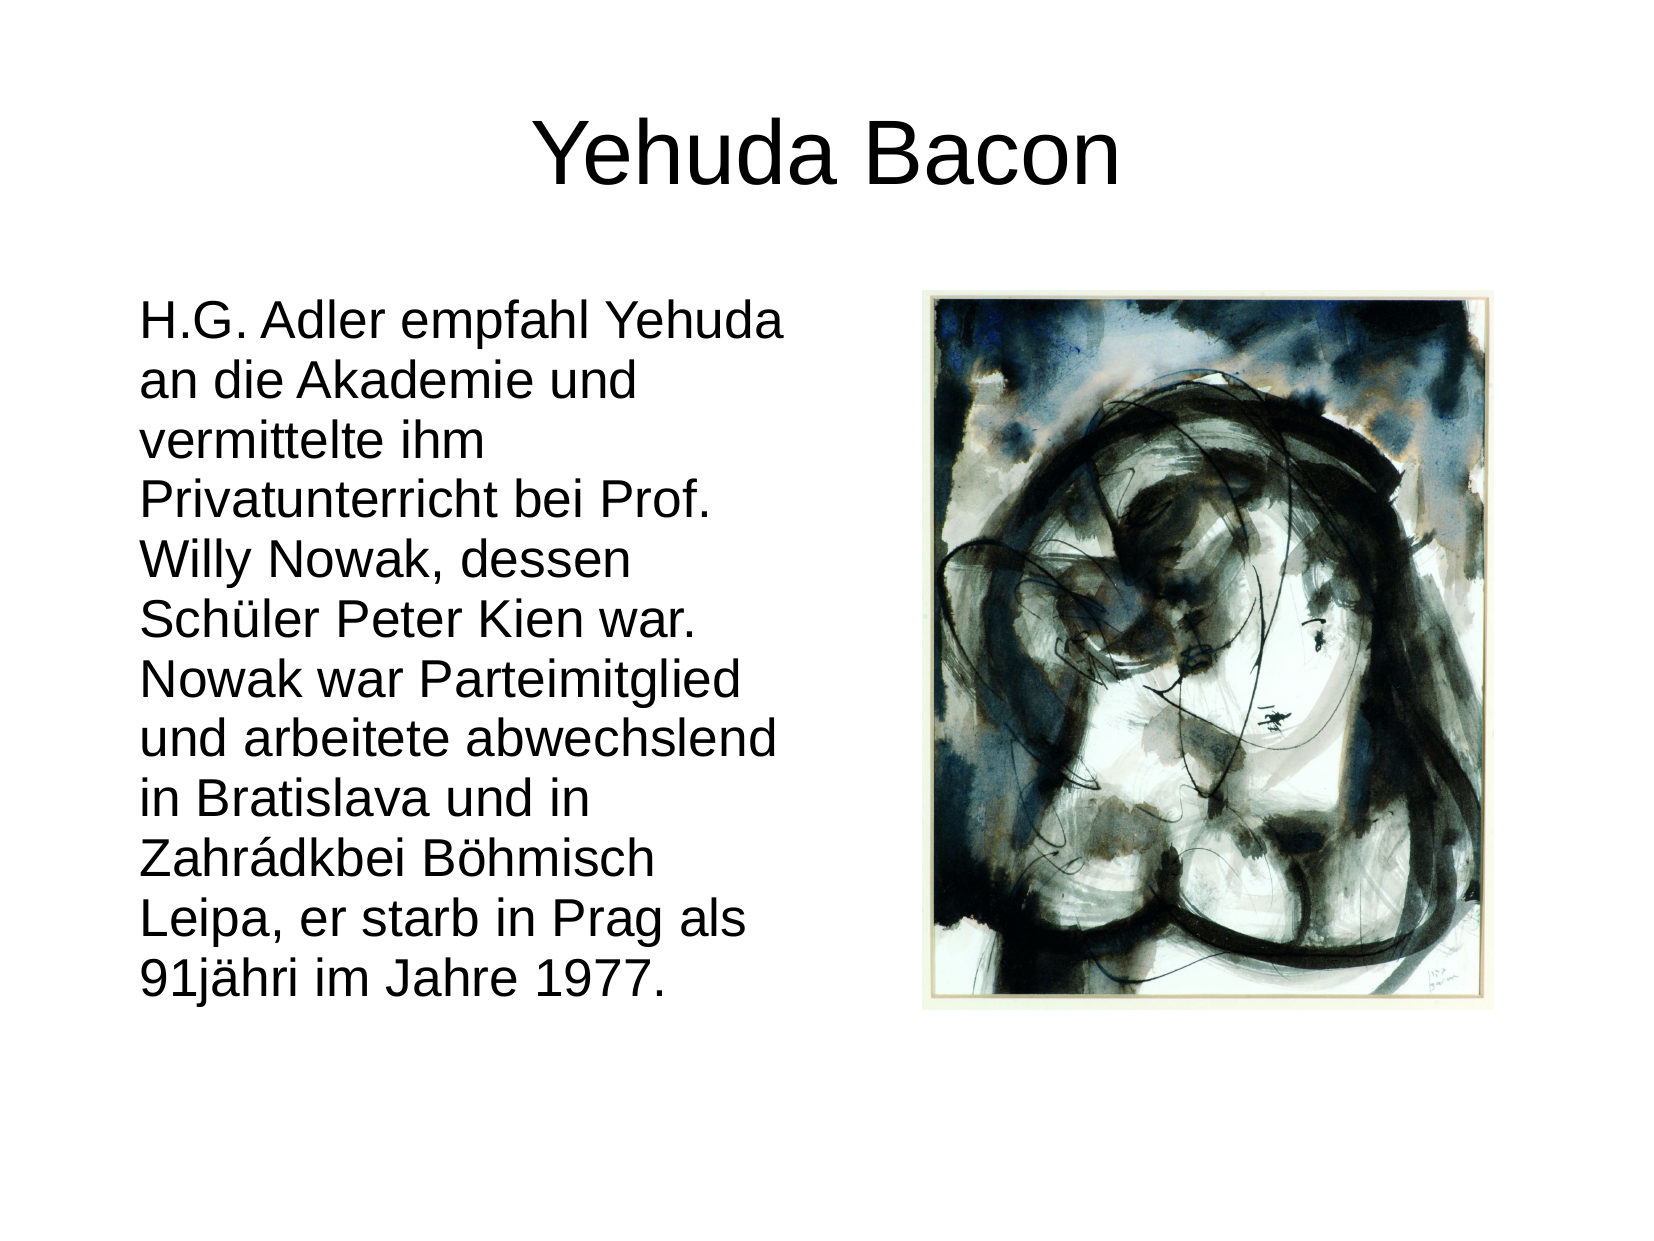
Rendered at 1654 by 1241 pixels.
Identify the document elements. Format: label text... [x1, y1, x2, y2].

list H.G. Adler empfahl Yehuda an die Akademie und vermittelte ihm Privatunterricht bei Prof. Willy Nowak, dessen Schüler Peter Kien war. Nowak war Parteimitglied und arbeitete abwechslend in Bratislava und in Zahrádkbei Böhmisch Leipa, er starb in Prag als 91jähri im Jahre 1977. [82, 290, 809, 1010]
picture [922, 290, 1494, 1010]
title Yehuda Bacon [82, 49, 1571, 257]
